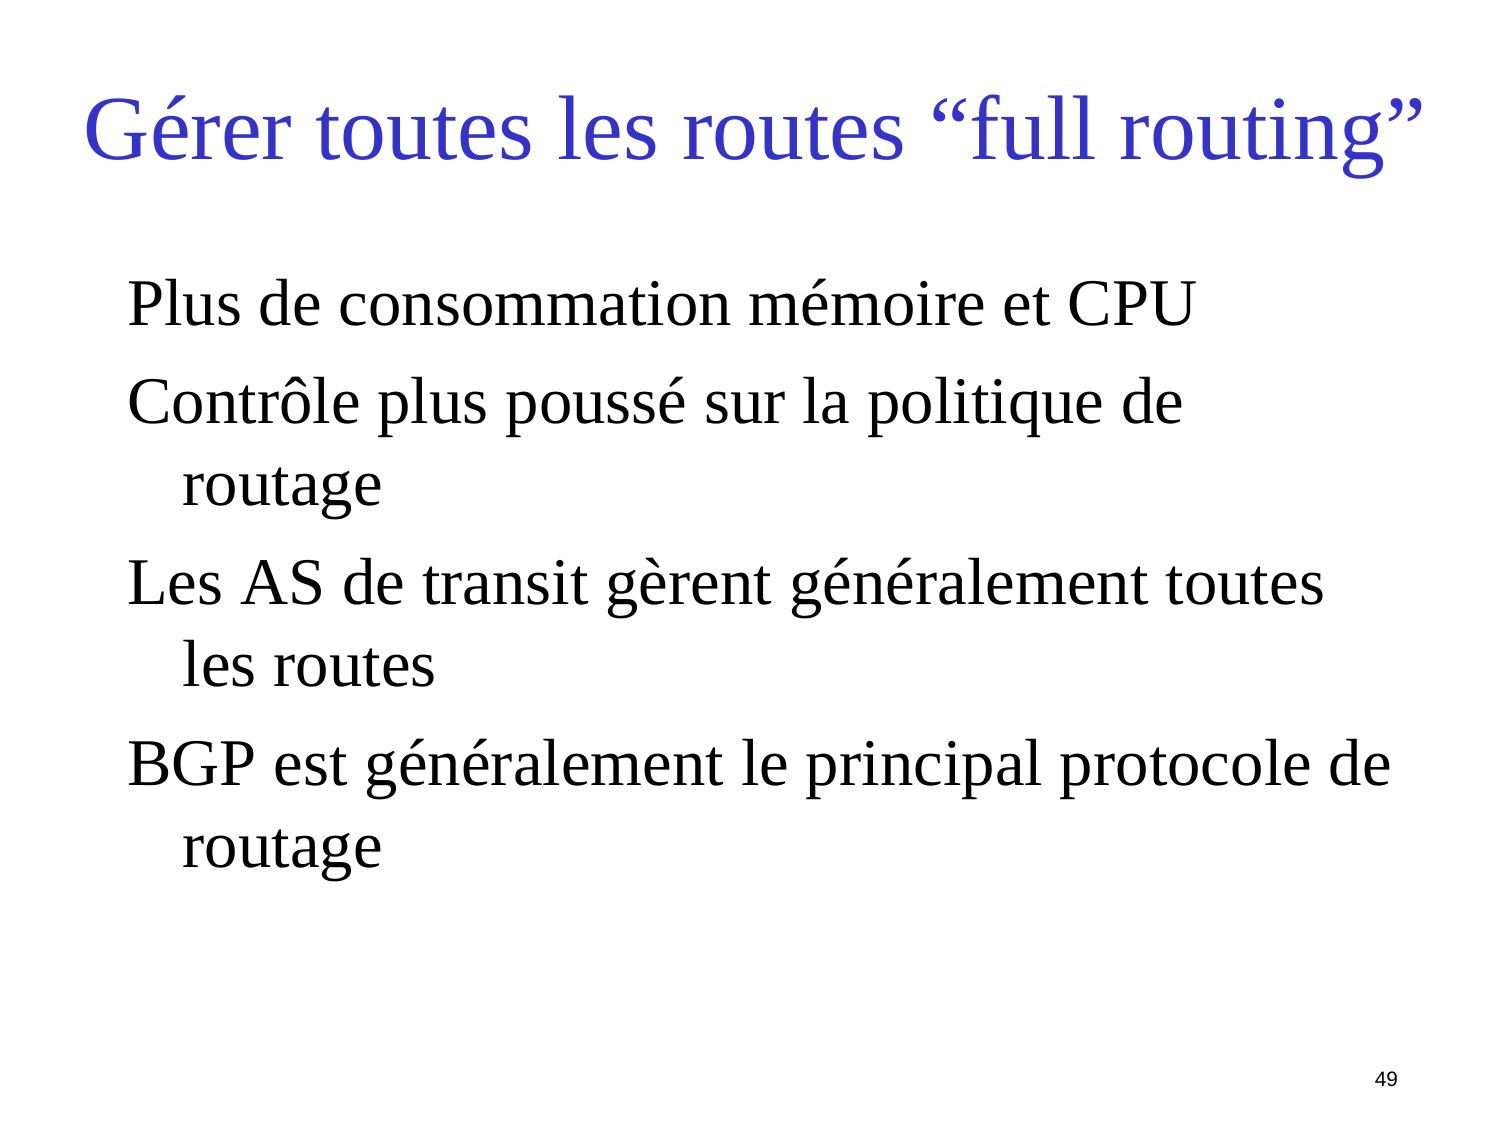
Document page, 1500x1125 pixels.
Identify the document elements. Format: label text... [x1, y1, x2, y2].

title Gérer toutes les routes “full routing” [62, 37, 1450, 225]
list Plus de consommation mémoire et CPU Contrôle plus poussé sur la politique de routage Les AS de transit gèrent généralement toutes les routes BGP est généralement le principal protocole de routage [112, 262, 1413, 1026]
